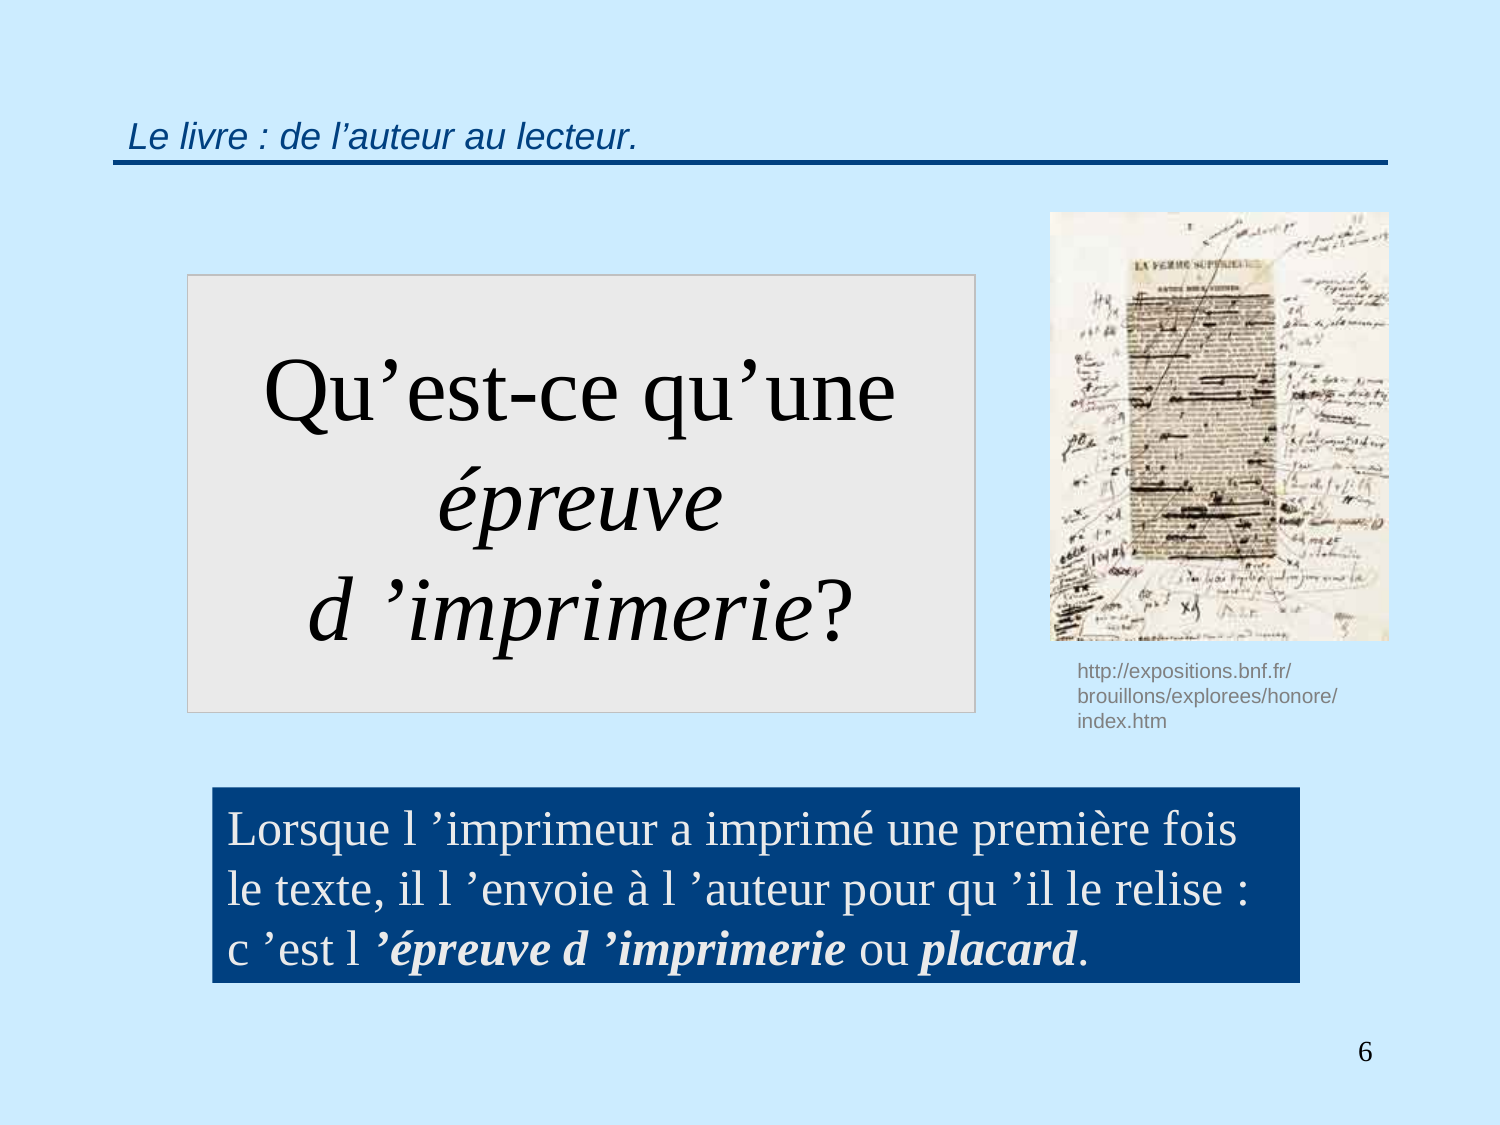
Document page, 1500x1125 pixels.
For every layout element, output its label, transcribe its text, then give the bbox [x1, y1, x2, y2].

text_box Le livre : de l’auteur au lecteur. [113, 104, 655, 160]
text_box http://expositions.bnf.fr/brouillons/explorees/honore/index.htm [1062, 650, 1388, 741]
title Qu’est-ce qu’une épreuve d ’imprimerie? [187, 275, 975, 713]
picture [1050, 212, 1389, 641]
text_box Lorsque l ’imprimeur a imprimé une première fois le texte, il l ’envoie à l ’auteur pour qu ’il le relise : c ’est l ’épreuve d ’imprimerie ou placard. [212, 787, 1300, 983]
